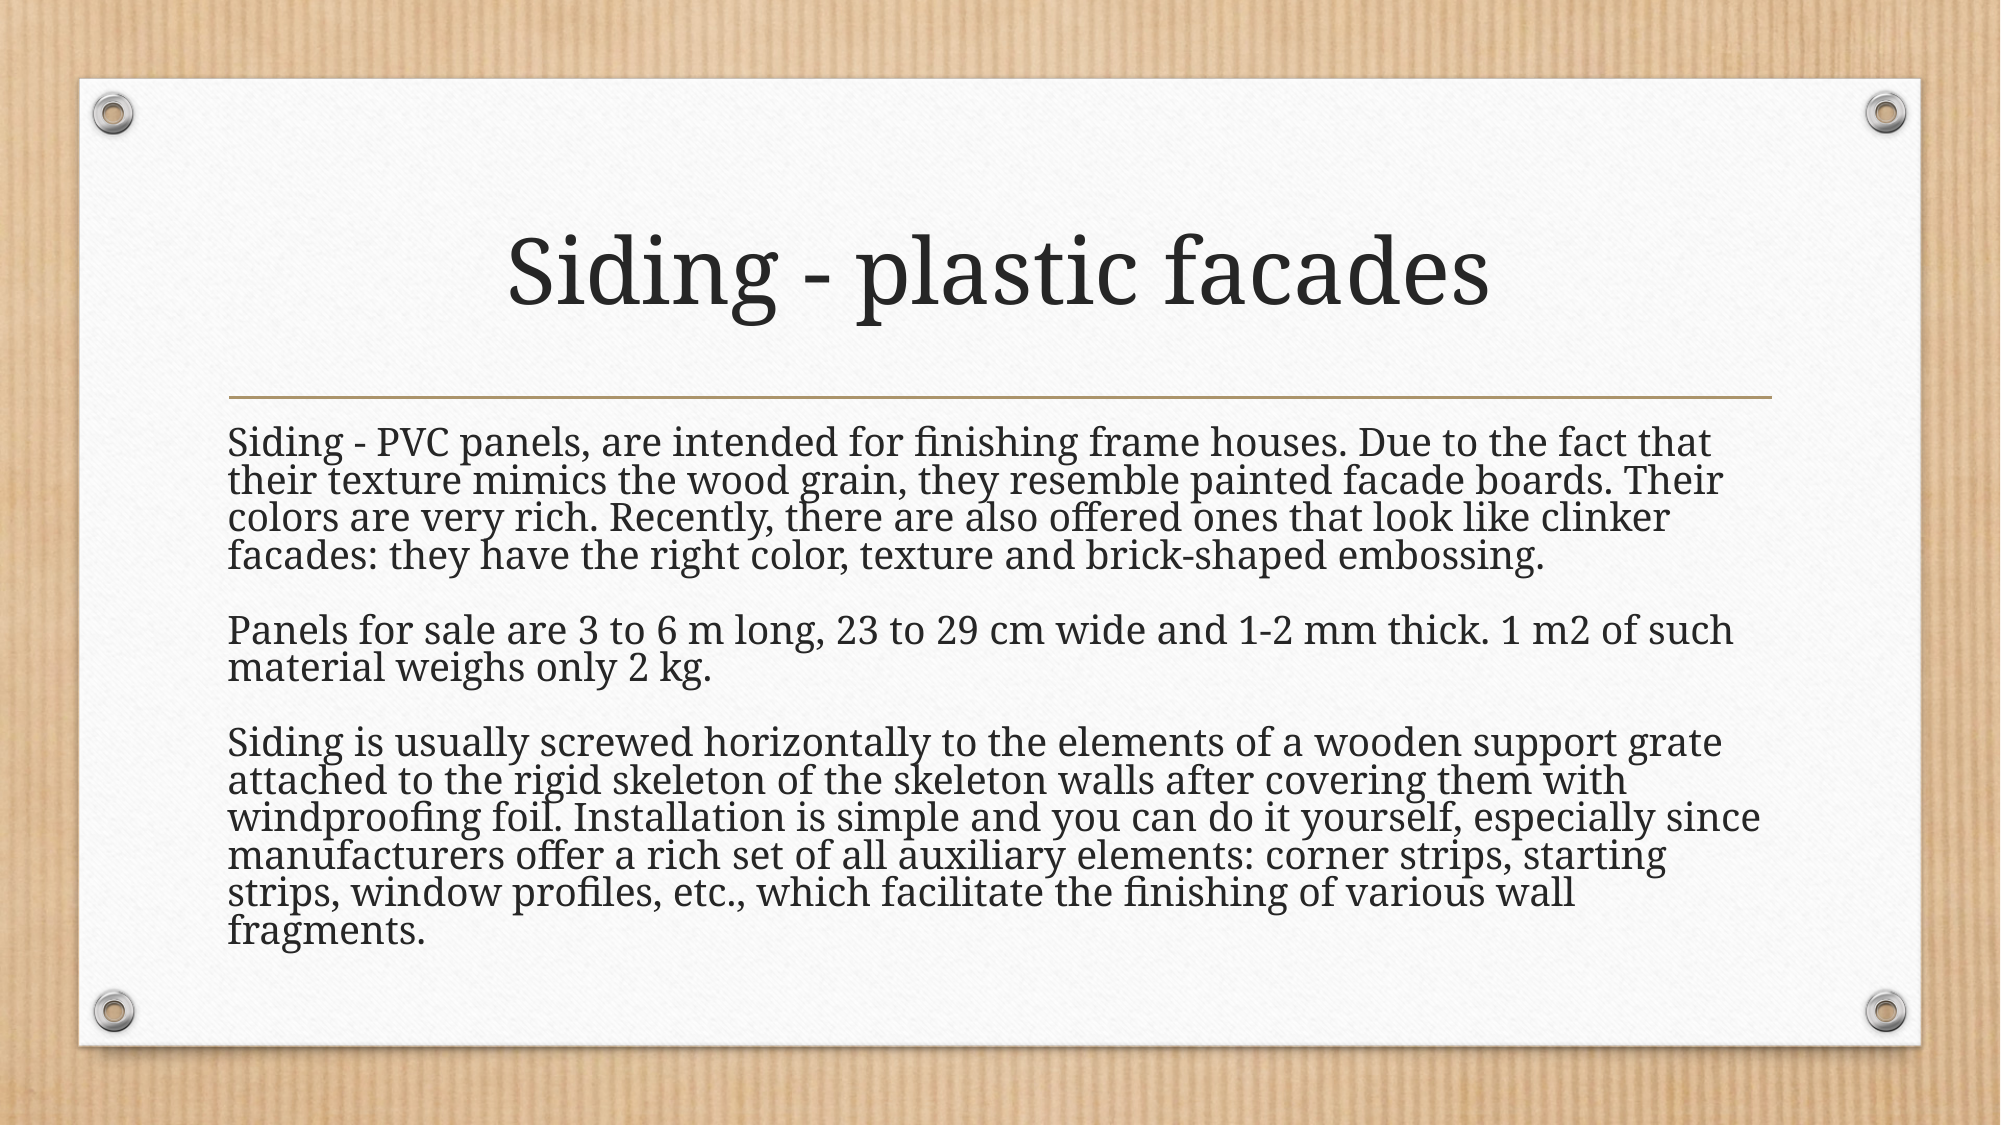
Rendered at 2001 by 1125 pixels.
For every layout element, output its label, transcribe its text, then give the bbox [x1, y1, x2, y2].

list Siding - PVC panels, are intended for finishing frame houses. Due to the fact that their texture mimics the wood grain, they resemble painted facade boards. Their colors are very rich. Recently, there are also offered ones that look like clinker facades: they have the right color, texture and brick-shaped embossing. Panels for sale are 3 to 6 m long, 23 to 29 cm wide and 1-2 mm thick. 1 m2 of such material weighs only 2 kg. Siding is usually screwed horizontally to the elements of a wooden support grate attached to the rigid skeleton of the skeleton walls after covering them with windproofing foil. Installation is simple and you can do it yourself, especially since manufacturers offer a rich set of all auxiliary elements: corner strips, starting strips, window profiles, etc., which facilitate the finishing of various wall fragments. [212, 419, 1788, 964]
title Siding - plastic facades [212, 161, 1788, 376]
